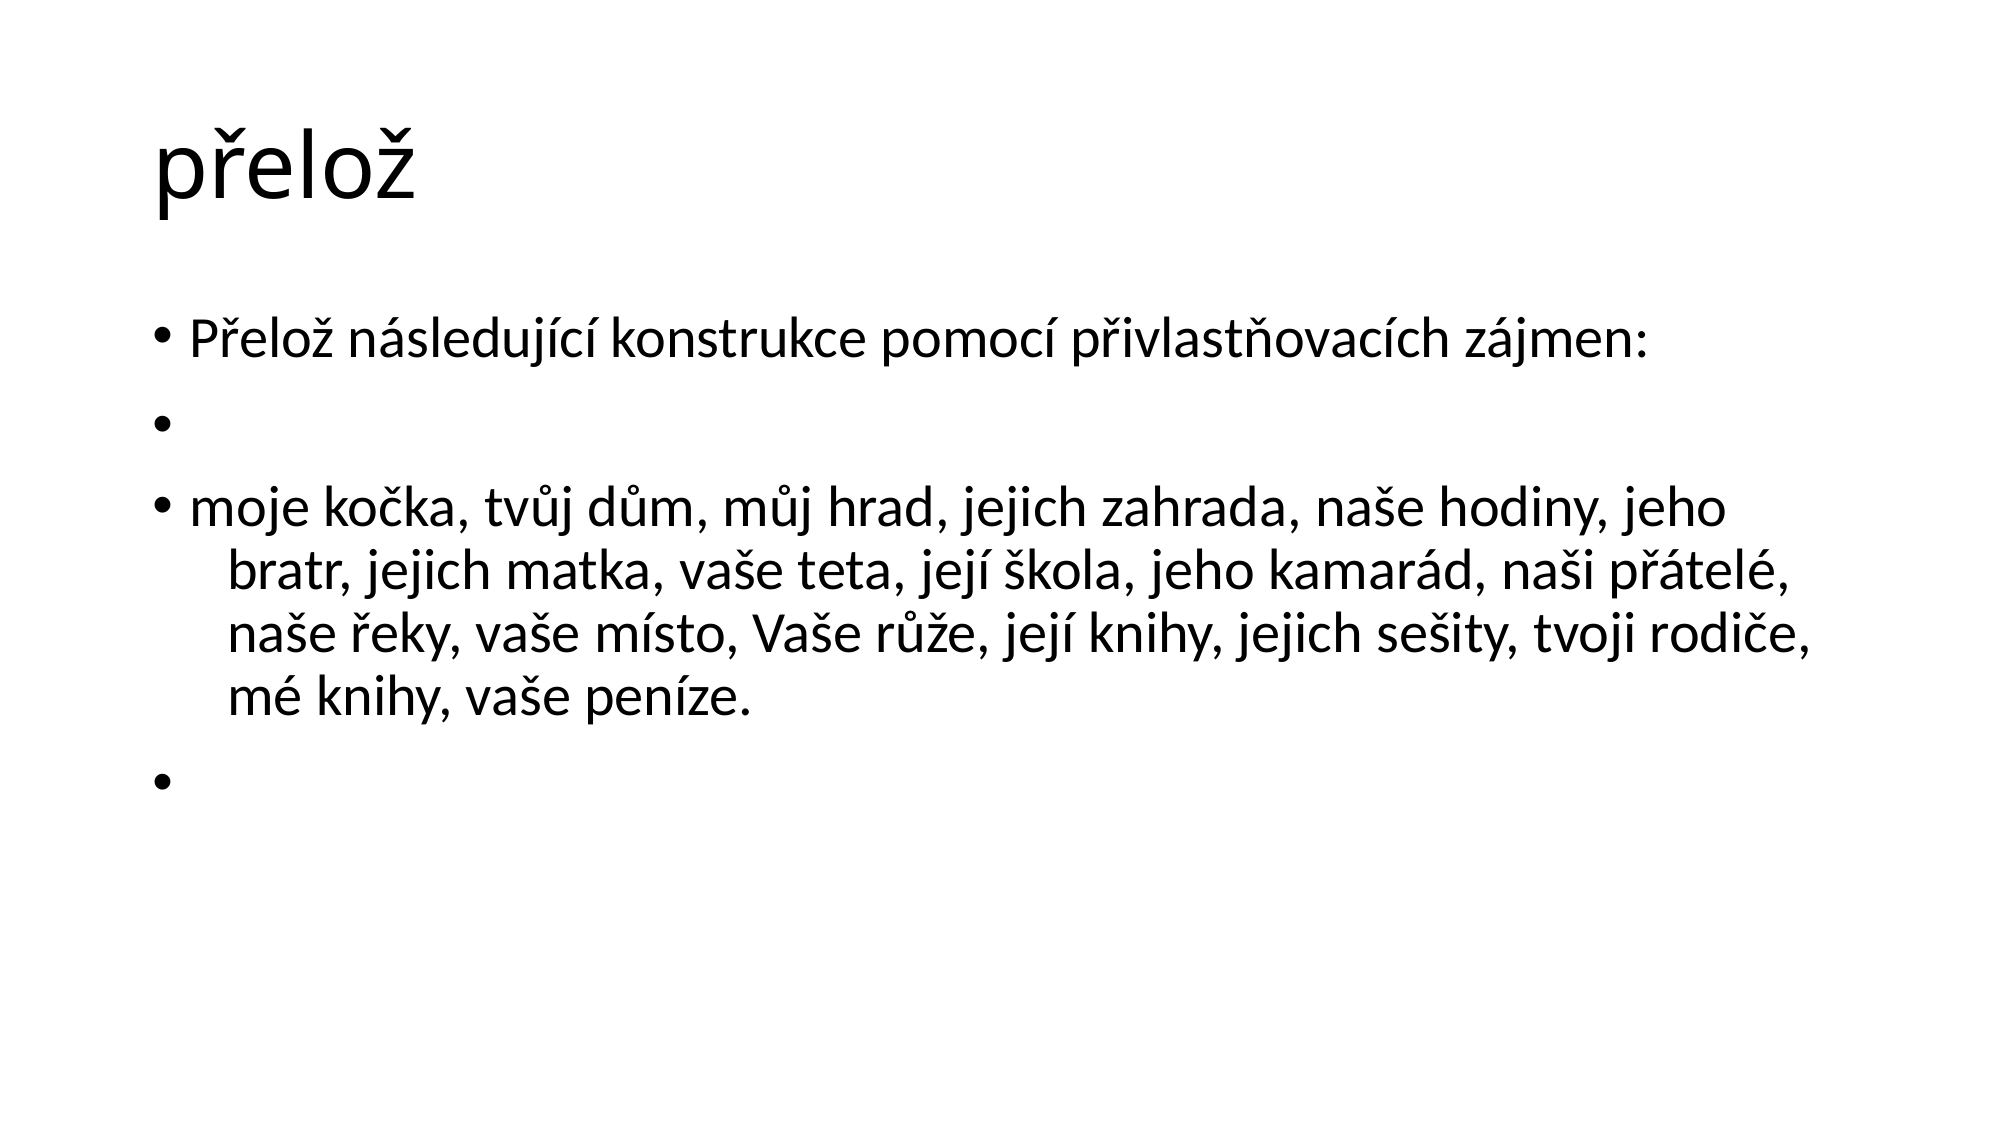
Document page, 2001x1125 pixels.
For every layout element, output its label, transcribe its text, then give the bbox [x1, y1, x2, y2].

list Přelož následující konstrukce pomocí přivlastňovacích zájmen: moje kočka, tvůj dům, můj hrad, jejich zahrada, naše hodiny, jeho bratr, jejich matka, vaše teta, její škola, jeho kamarád, naši přátelé, naše řeky, vaše místo, Vaše růže, její knihy, jejich sešity, tvoji rodiče, mé knihy, vaše peníze. [137, 299, 1863, 1014]
title přelož [137, 59, 1863, 278]
